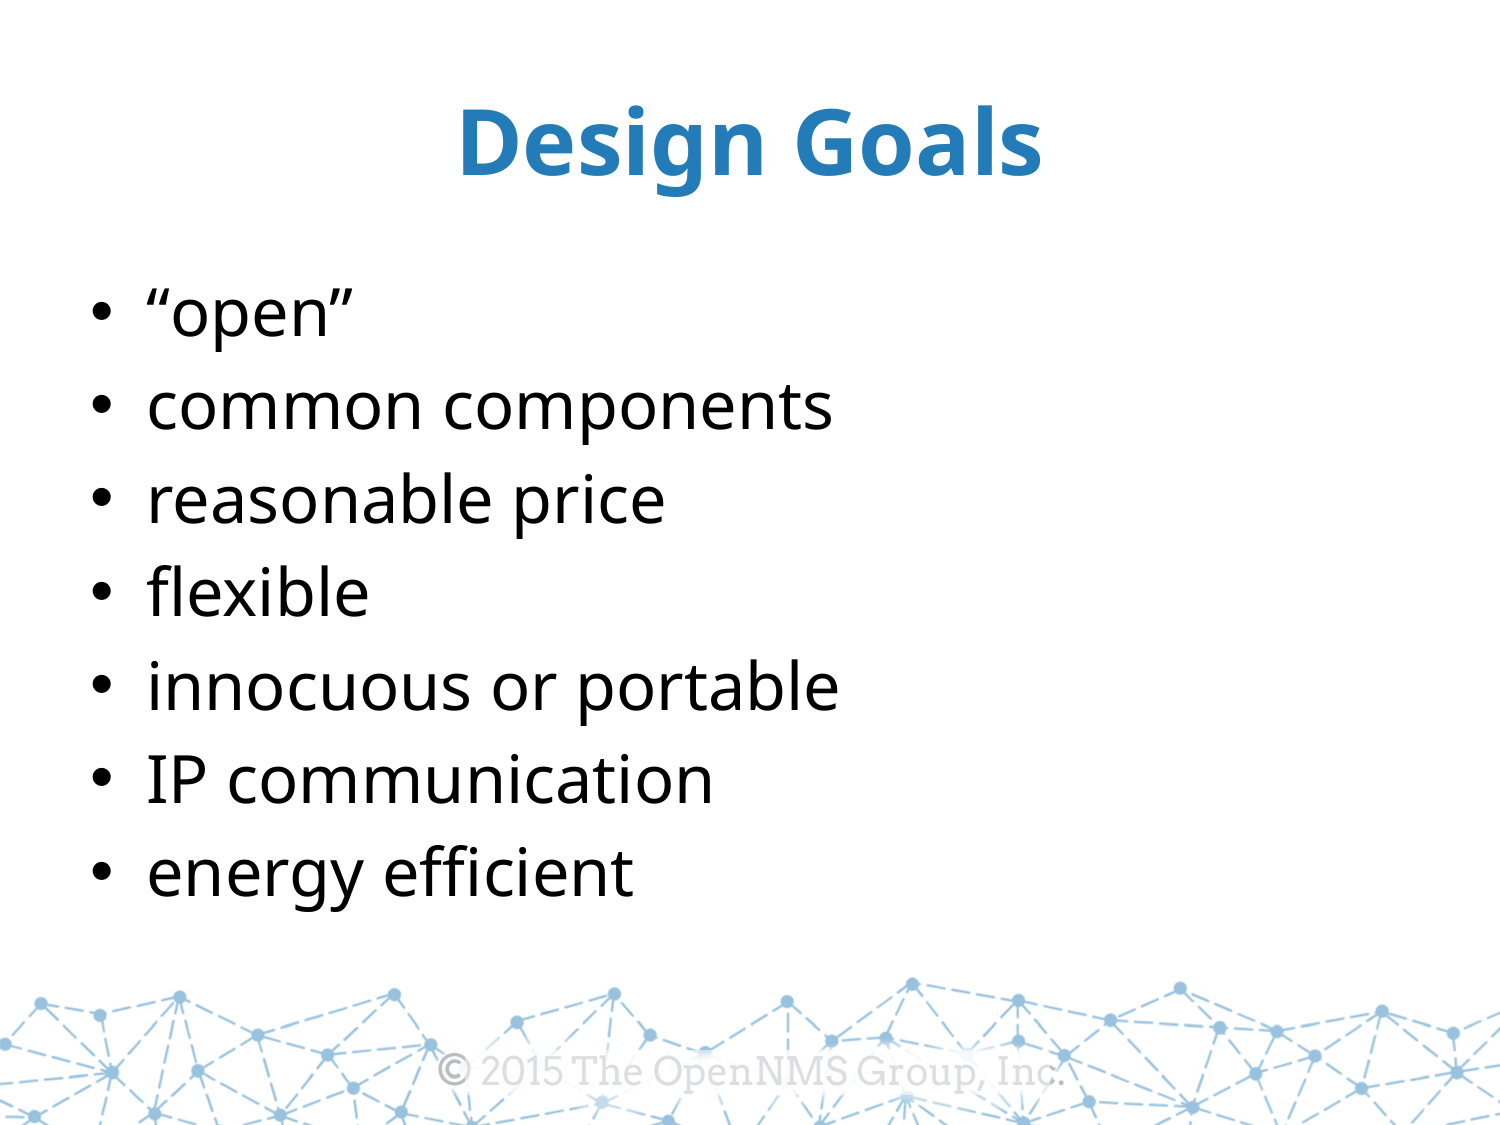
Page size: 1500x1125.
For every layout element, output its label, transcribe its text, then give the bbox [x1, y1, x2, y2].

list “open” common components reasonable price flexible innocuous or portable IP communication energy efficient [75, 262, 1425, 1005]
picture [0, 975, 1500, 1125]
title Design Goals [75, 45, 1425, 233]
